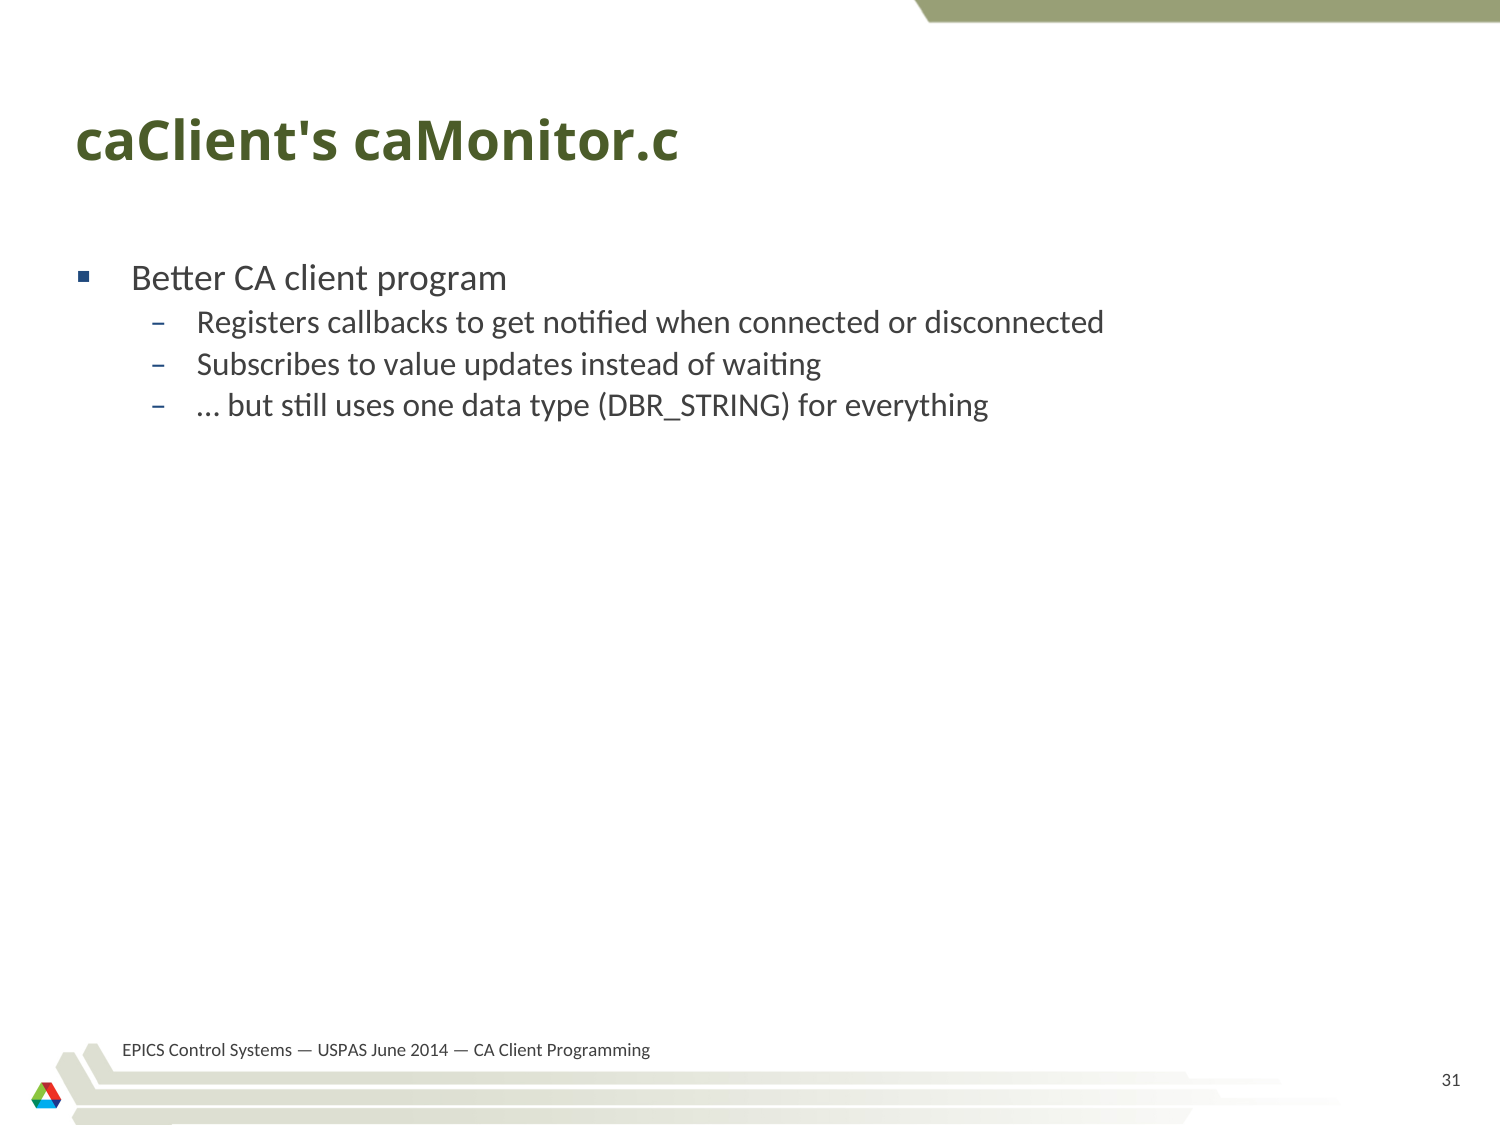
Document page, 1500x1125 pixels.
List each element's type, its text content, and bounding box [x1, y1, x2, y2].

list Better CA client program Registers callbacks to get notified when connected or disconnected Subscribes to value updates instead of waiting … but still uses one data type (DBR_STRING) for everything [75, 262, 1426, 456]
title caClient's caMonitor.c [75, 106, 1426, 171]
picture [0, 1037, 1500, 1125]
picture [0, 0, 1500, 24]
